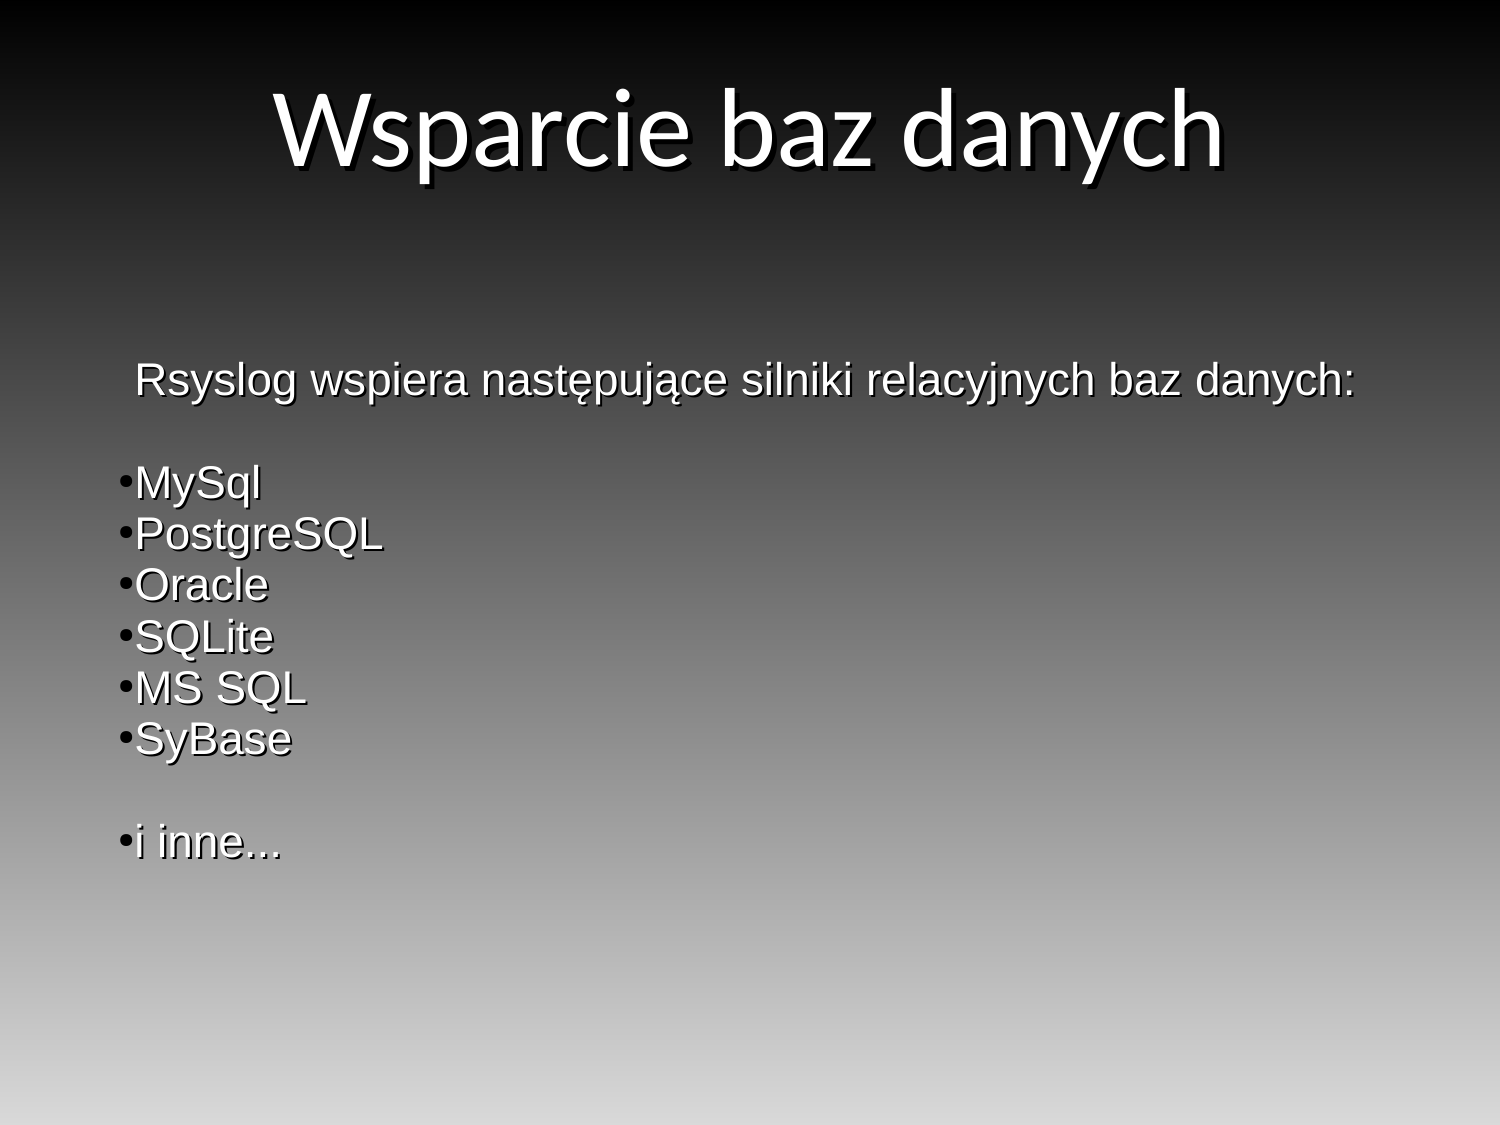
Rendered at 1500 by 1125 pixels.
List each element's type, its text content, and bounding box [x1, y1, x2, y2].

subtitle Rsyslog wspiera następujące silniki relacyjnych baz danych: MySql PostgreSQL Oracle SQLite MS SQL SyBase i inne... [118, 246, 1469, 975]
title Wsparcie baz danych [75, 52, 1425, 226]
